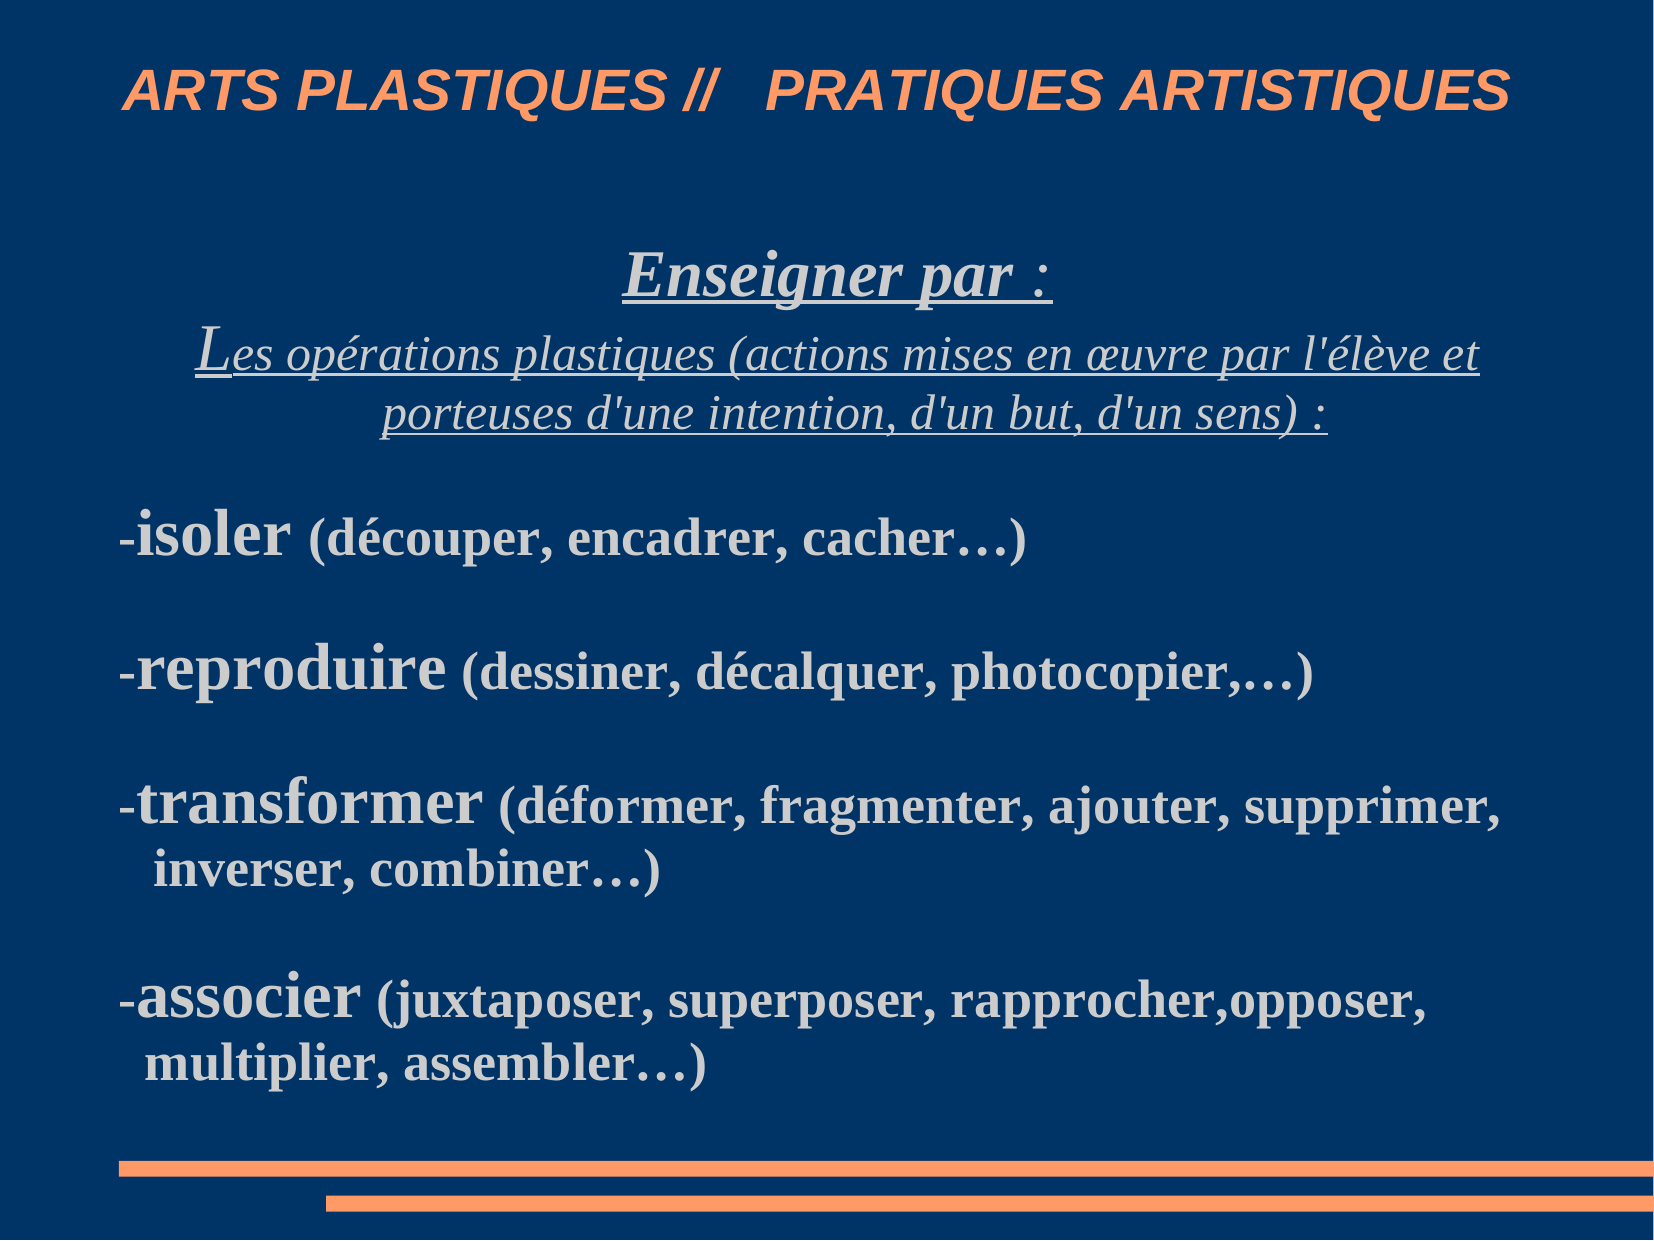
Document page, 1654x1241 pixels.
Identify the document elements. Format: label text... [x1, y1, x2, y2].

title ARTS PLASTIQUES // PRATIQUES ARTISTIQUES [118, 0, 1531, 177]
subtitle Enseigner par : Les opérations plastiques (actions mises en œuvre par l'élève et porteuses d'une intention, d'un but, d'un sens) : -isoler (découper, encadrer, cacher…) -reproduire (dessiner, décalquer, photocopier,…) -transformer (déformer, fragmenter, ajouter, supprimer, inverser, combiner…) -associer (juxtaposer, superposer, rapprocher,opposer, multiplier, assembler…) [118, 177, 1558, 1152]
